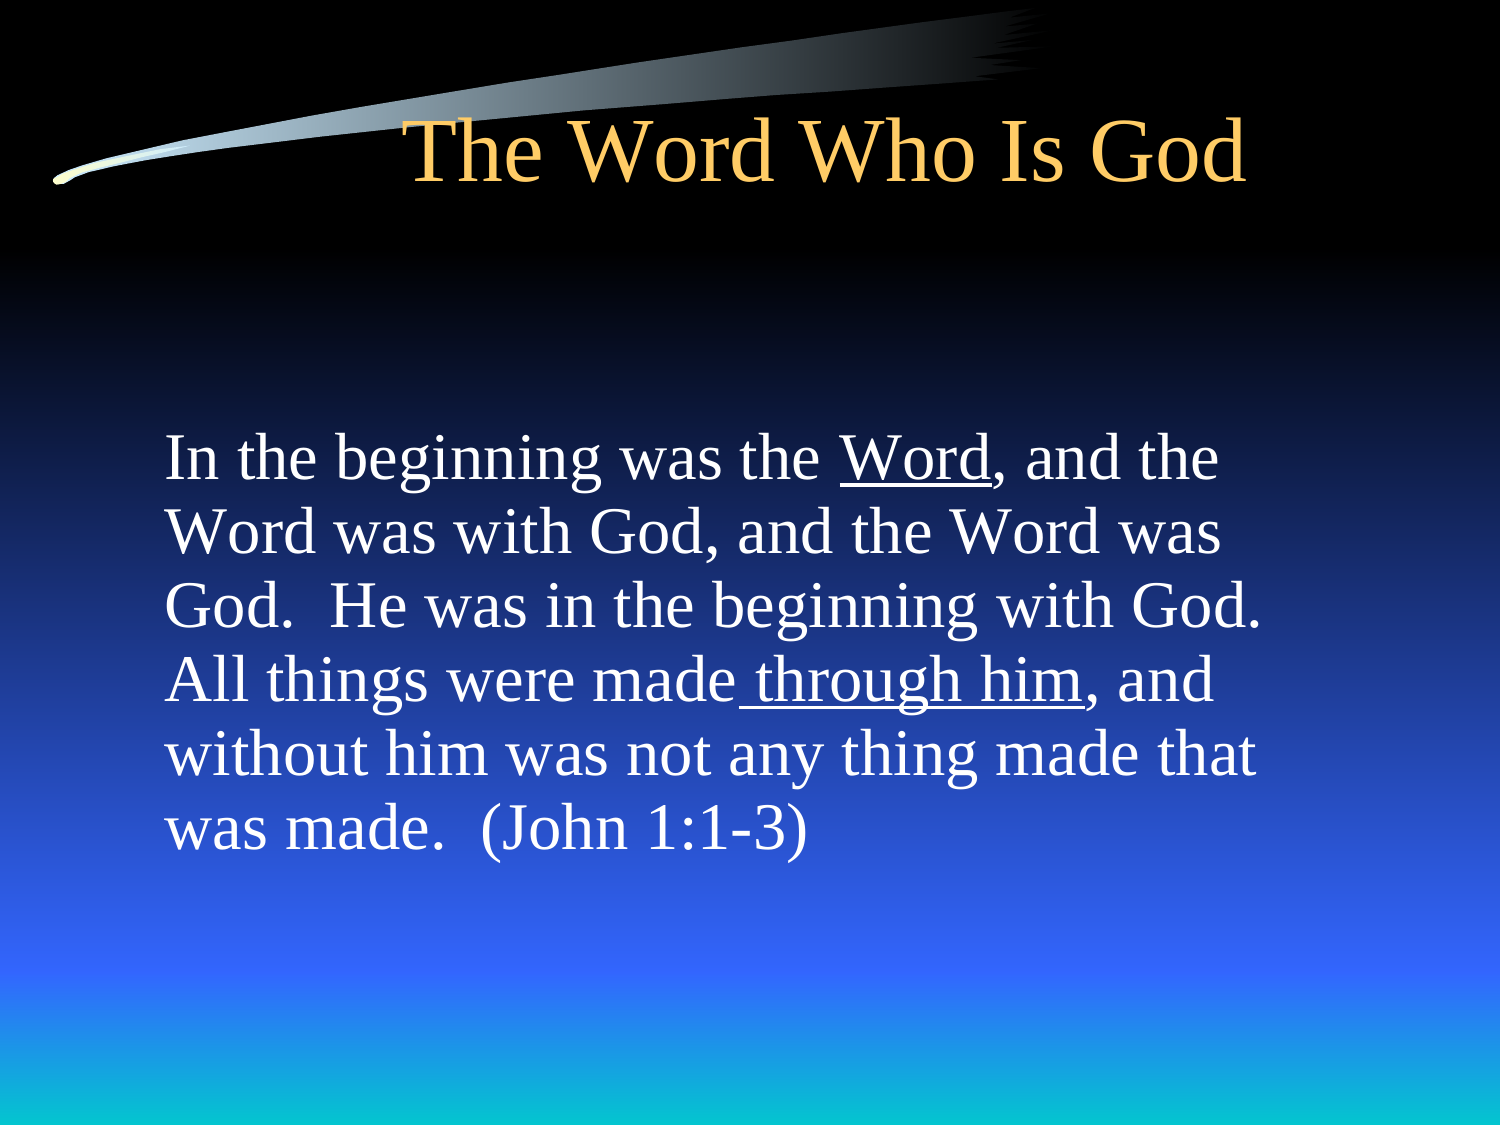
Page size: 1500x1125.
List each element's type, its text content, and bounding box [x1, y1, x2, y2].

text_box In the beginning was the Word, and the Word was with God, and the Word was God. He was in the beginning with God. All things were made through him, and without him was not any thing made that was made. (John 1:1-3) [150, 412, 1313, 872]
title The Word Who Is God [187, 56, 1463, 244]
